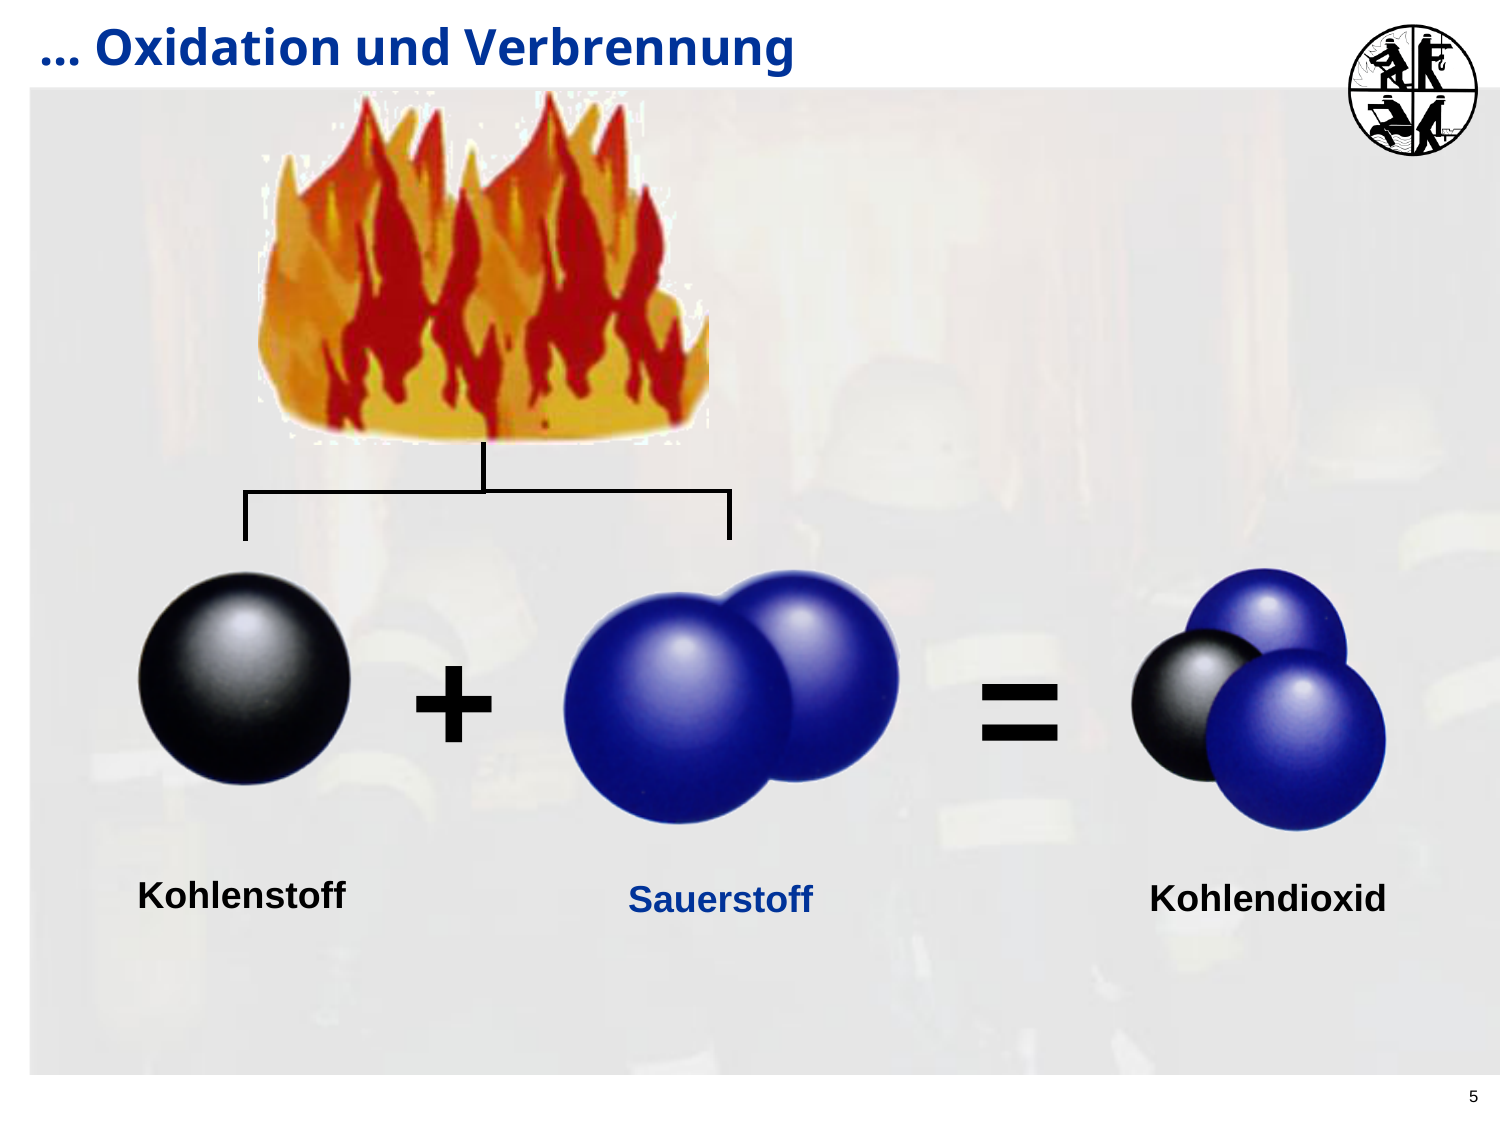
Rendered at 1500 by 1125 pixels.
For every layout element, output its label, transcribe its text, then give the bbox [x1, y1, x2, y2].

picture [31, 20, 1500, 1075]
text_box + [395, 597, 514, 793]
title ... Oxidation und Verbrennung [39, 15, 1222, 78]
text_box Kohlendioxid [1134, 866, 1403, 927]
text_box Sauerstoff [613, 867, 829, 928]
text_box <Foliennummer> [1180, 1078, 1494, 1118]
text_box = [961, 604, 1051, 801]
text_box Kohlenstoff [122, 863, 362, 925]
